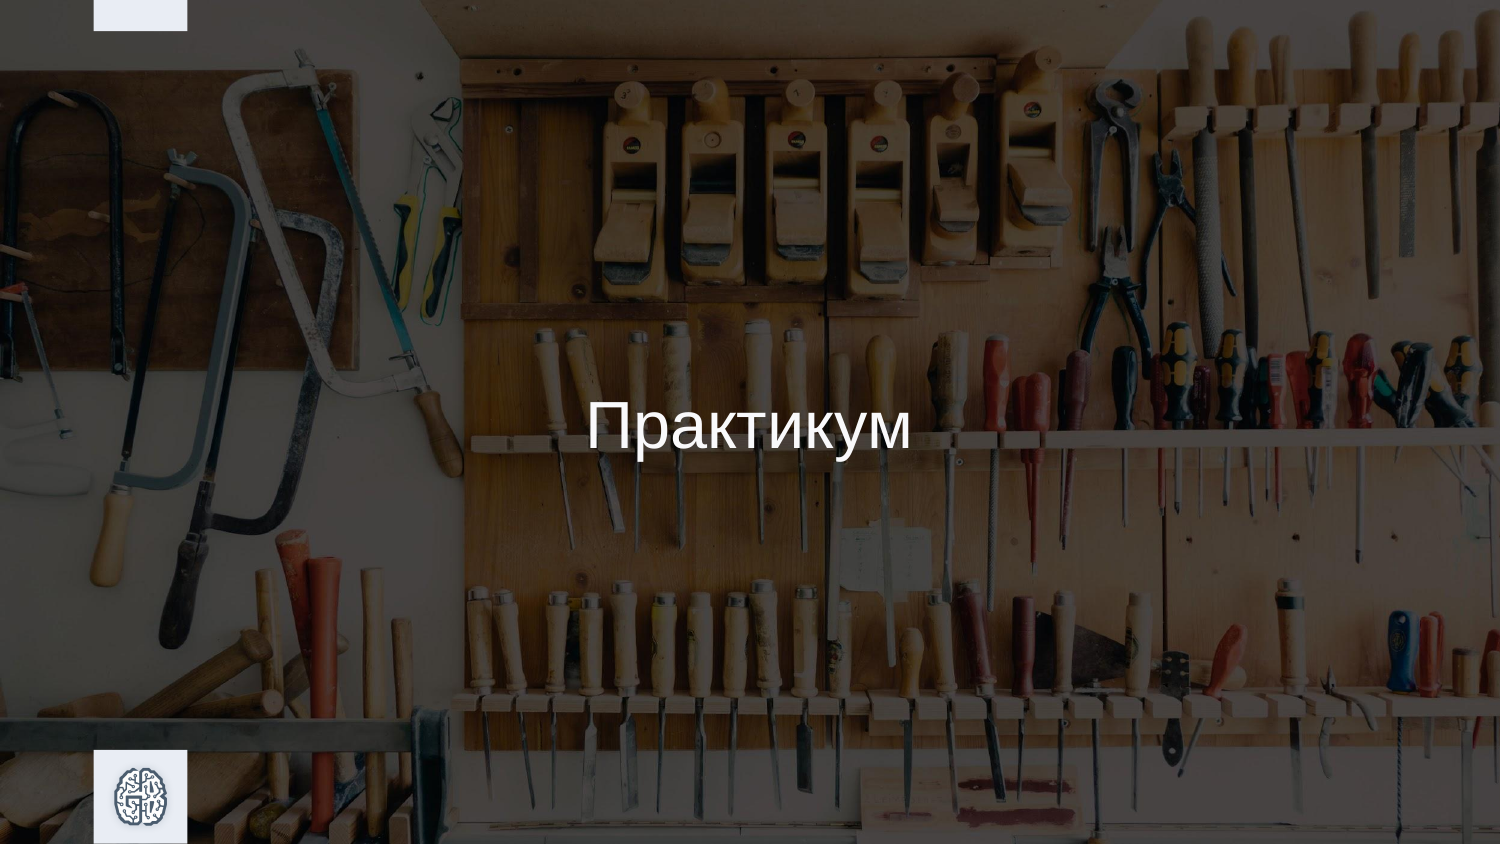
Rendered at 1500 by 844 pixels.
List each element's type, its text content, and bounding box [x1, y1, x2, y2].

picture [0, 0, 1500, 844]
picture [106, 760, 175, 834]
text_box Практикум [187, 93, 1312, 750]
